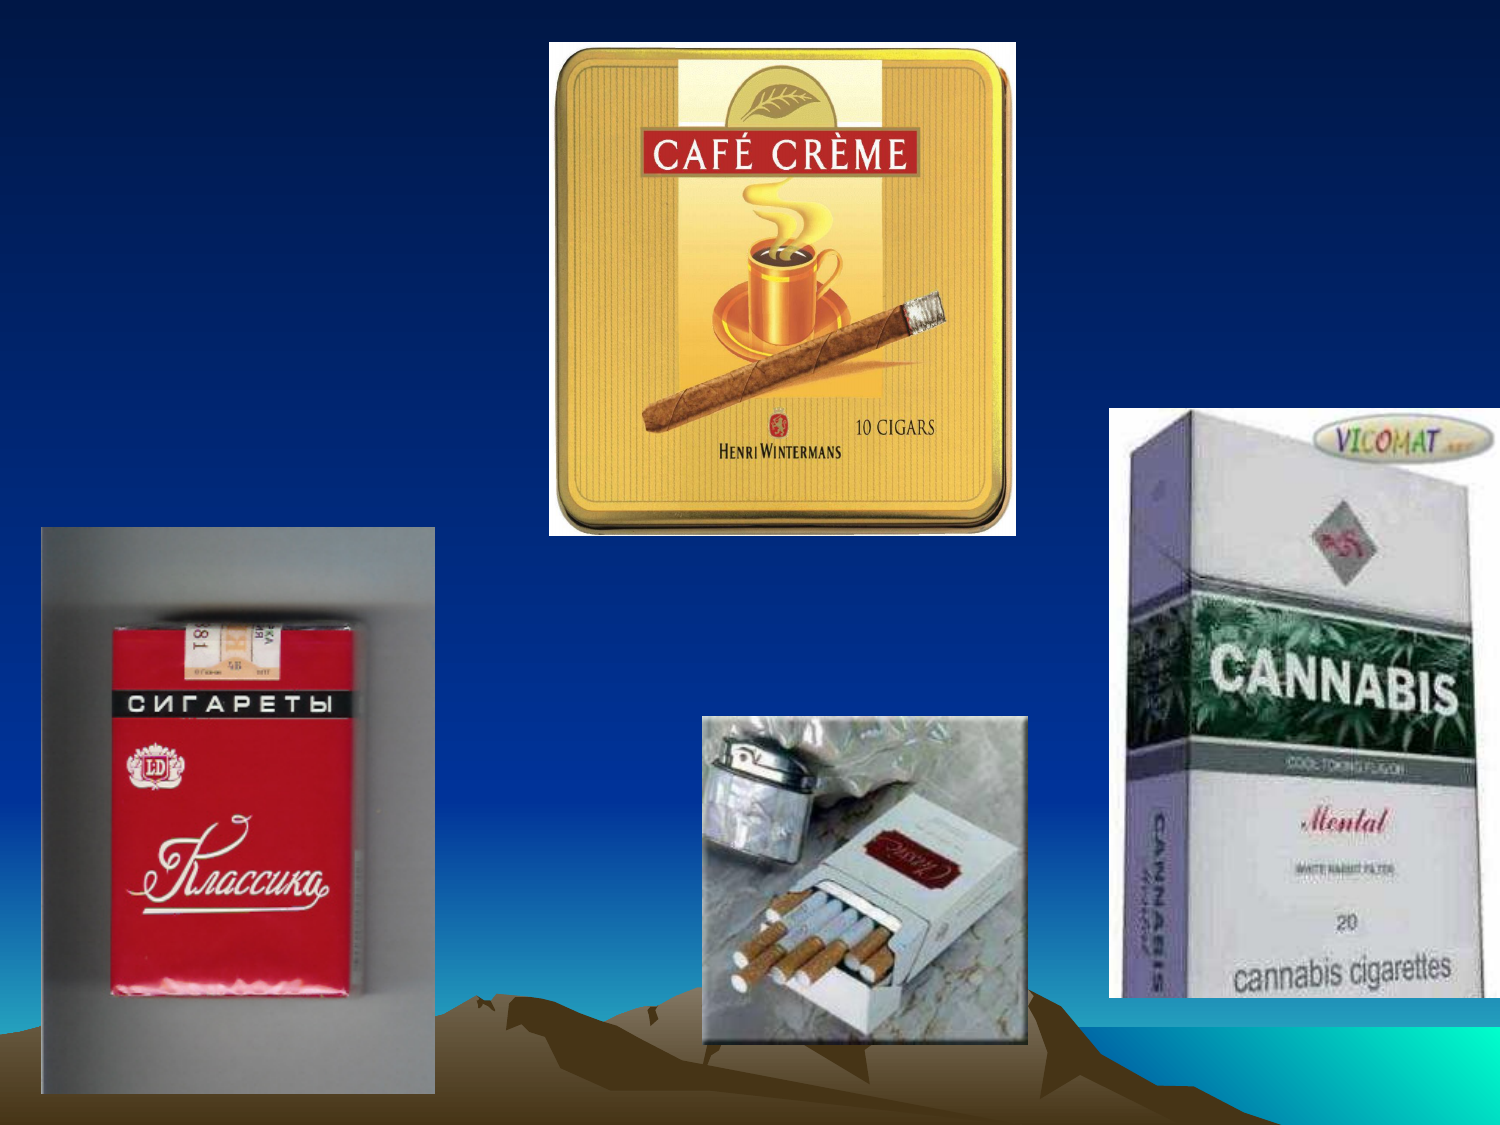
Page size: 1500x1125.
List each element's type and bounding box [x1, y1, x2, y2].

picture [1109, 408, 1500, 998]
picture [41, 527, 435, 1094]
picture [702, 716, 1028, 1045]
picture [549, 42, 1016, 536]
